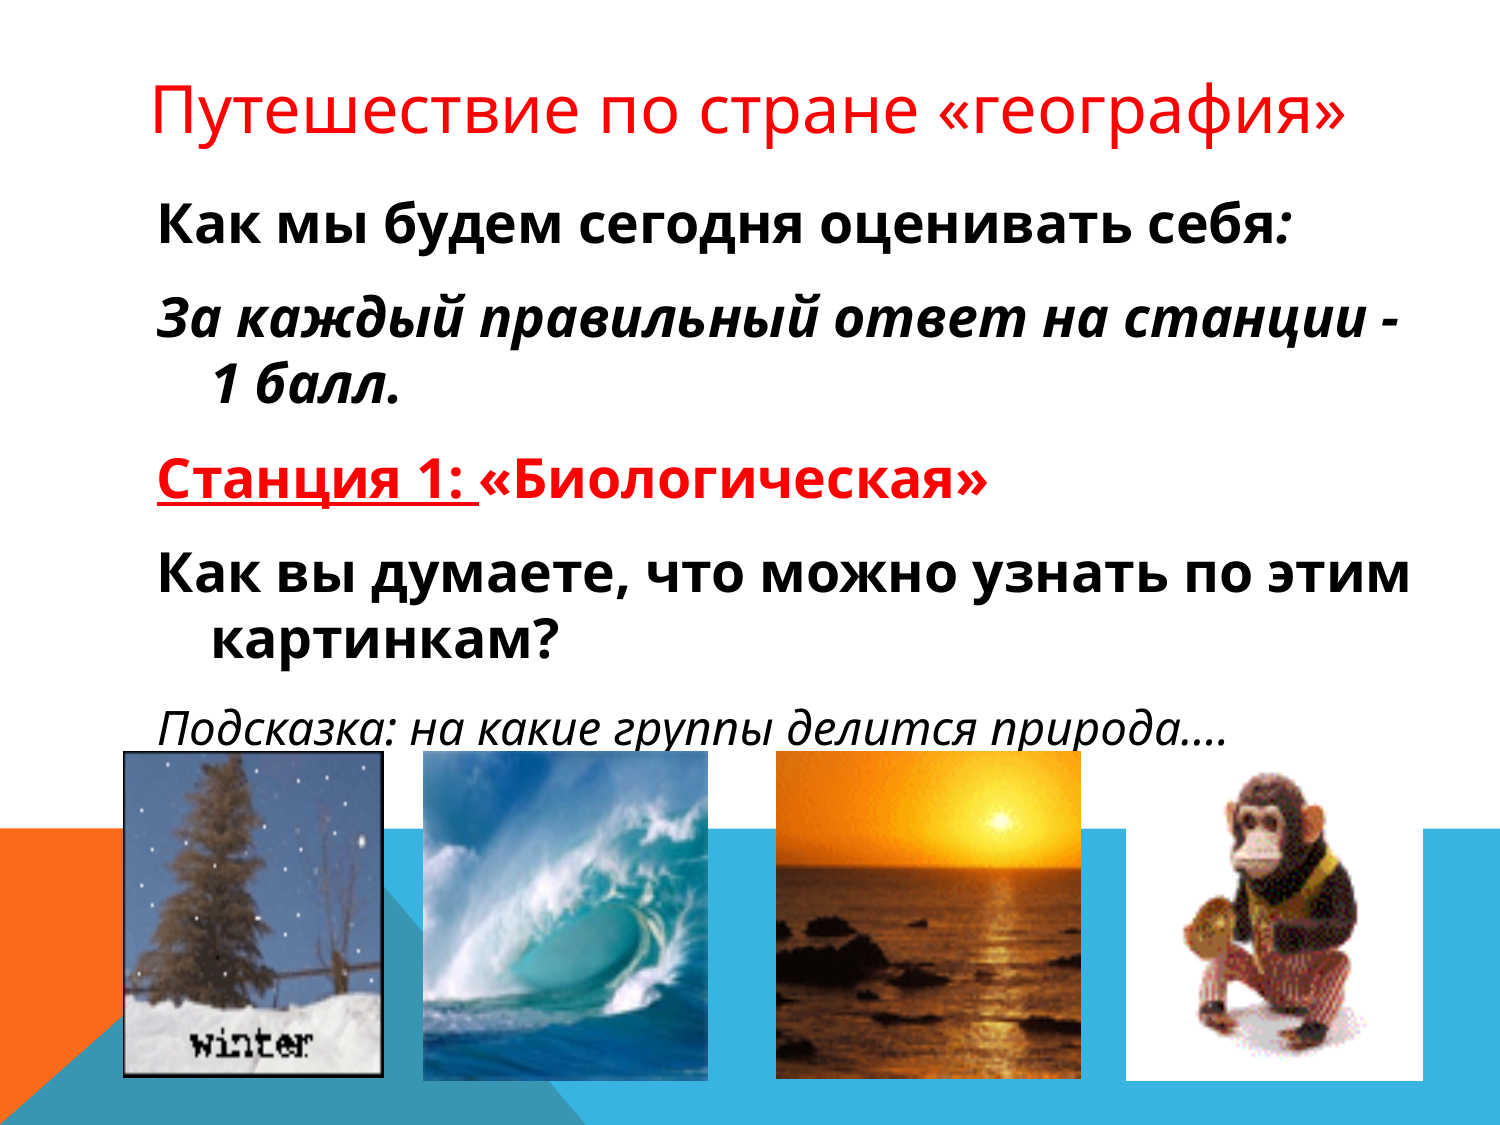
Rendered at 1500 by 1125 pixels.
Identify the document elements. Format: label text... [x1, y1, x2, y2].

picture [1126, 751, 1423, 1081]
picture [423, 751, 708, 1081]
list Как мы будем сегодня оценивать себя: За каждый правильный ответ на станции - 1 балл. Станция 1: «Биологическая» Как вы думаете, что можно узнать по этим картинкам? Подсказка: на какие группы делится природа…. [88, 180, 1436, 768]
picture [123, 751, 384, 1078]
title Путешествие по стране «география» [135, 60, 1369, 150]
picture [776, 751, 1081, 1079]
